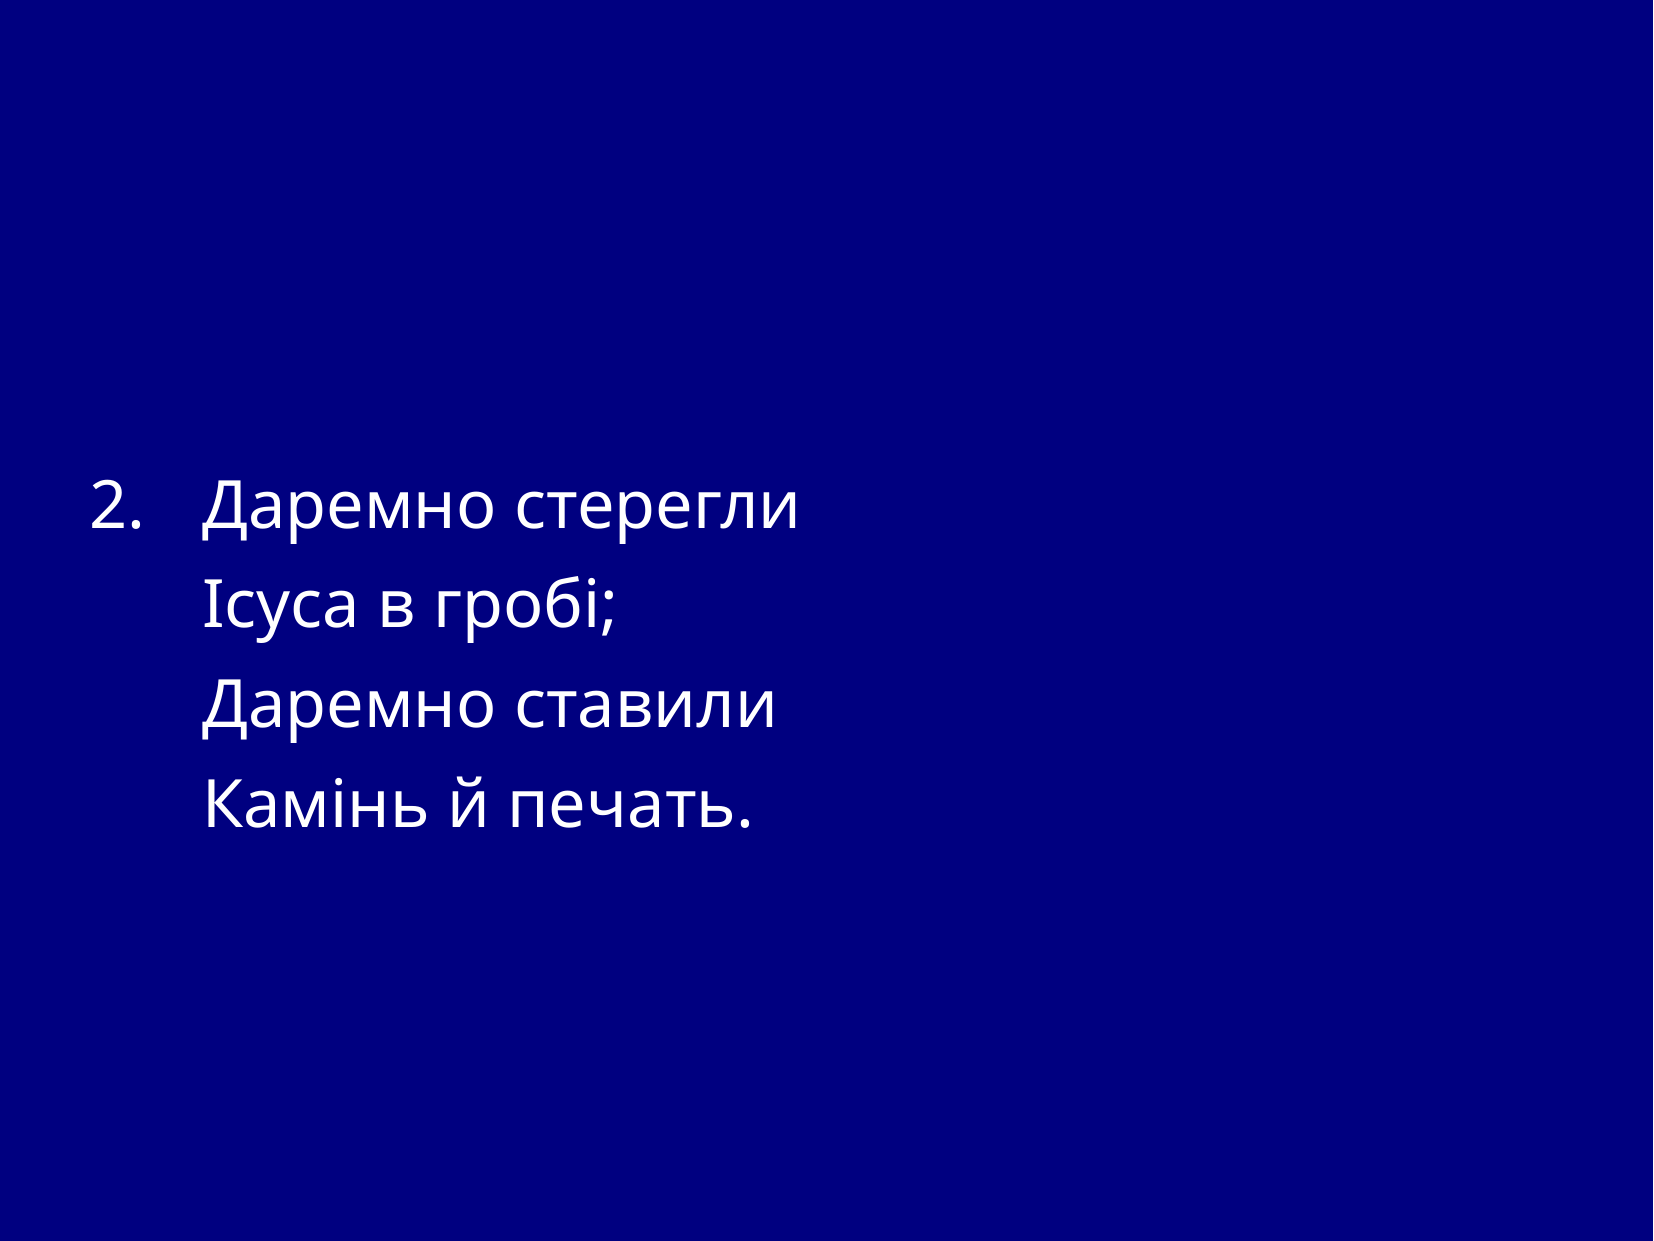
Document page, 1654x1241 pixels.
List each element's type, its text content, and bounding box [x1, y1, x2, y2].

text_box 2. Даремно стерегли Ісуса в гробі; Даремно ставили Камінь й печать. [75, 150, 1576, 1163]
